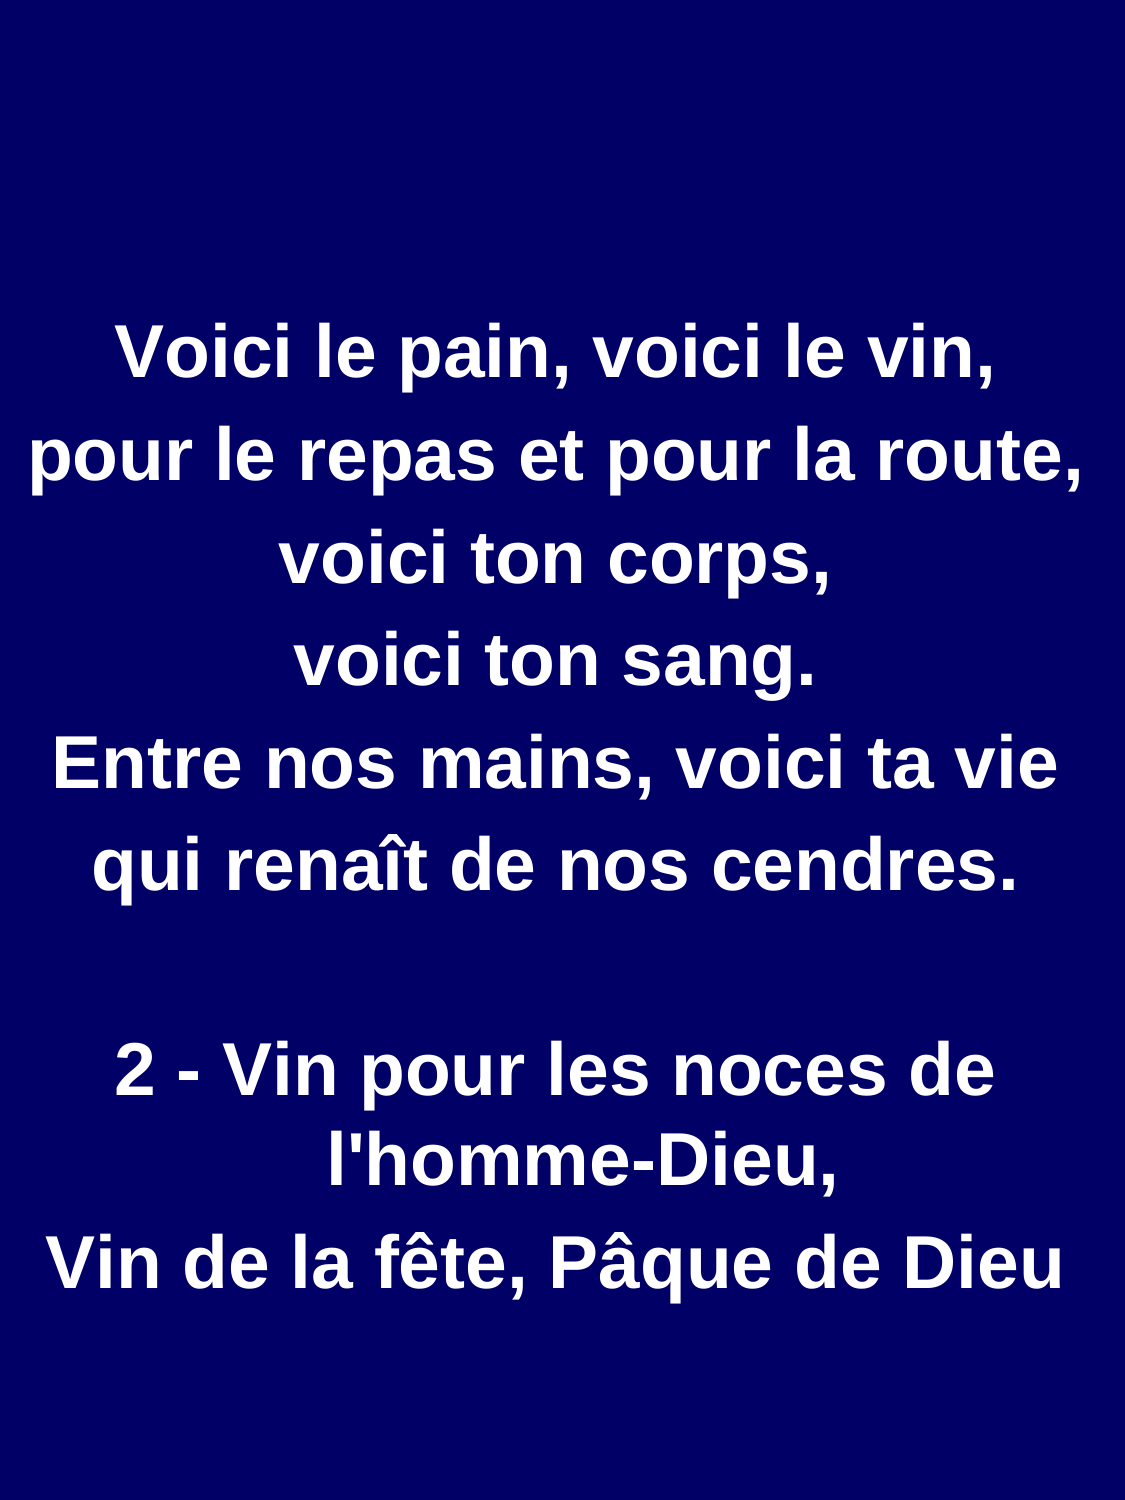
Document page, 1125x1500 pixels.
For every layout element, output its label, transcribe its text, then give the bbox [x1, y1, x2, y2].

text_box Voici le pain, voici le vin, pour le repas et pour la route, voici ton corps, voici ton sang. Entre nos mains, voici ta vie qui renaît de nos cendres. 2 - Vin pour les noces de l'homme-Dieu, Vin de la fête, Pâque de Dieu [0, 295, 1125, 1500]
